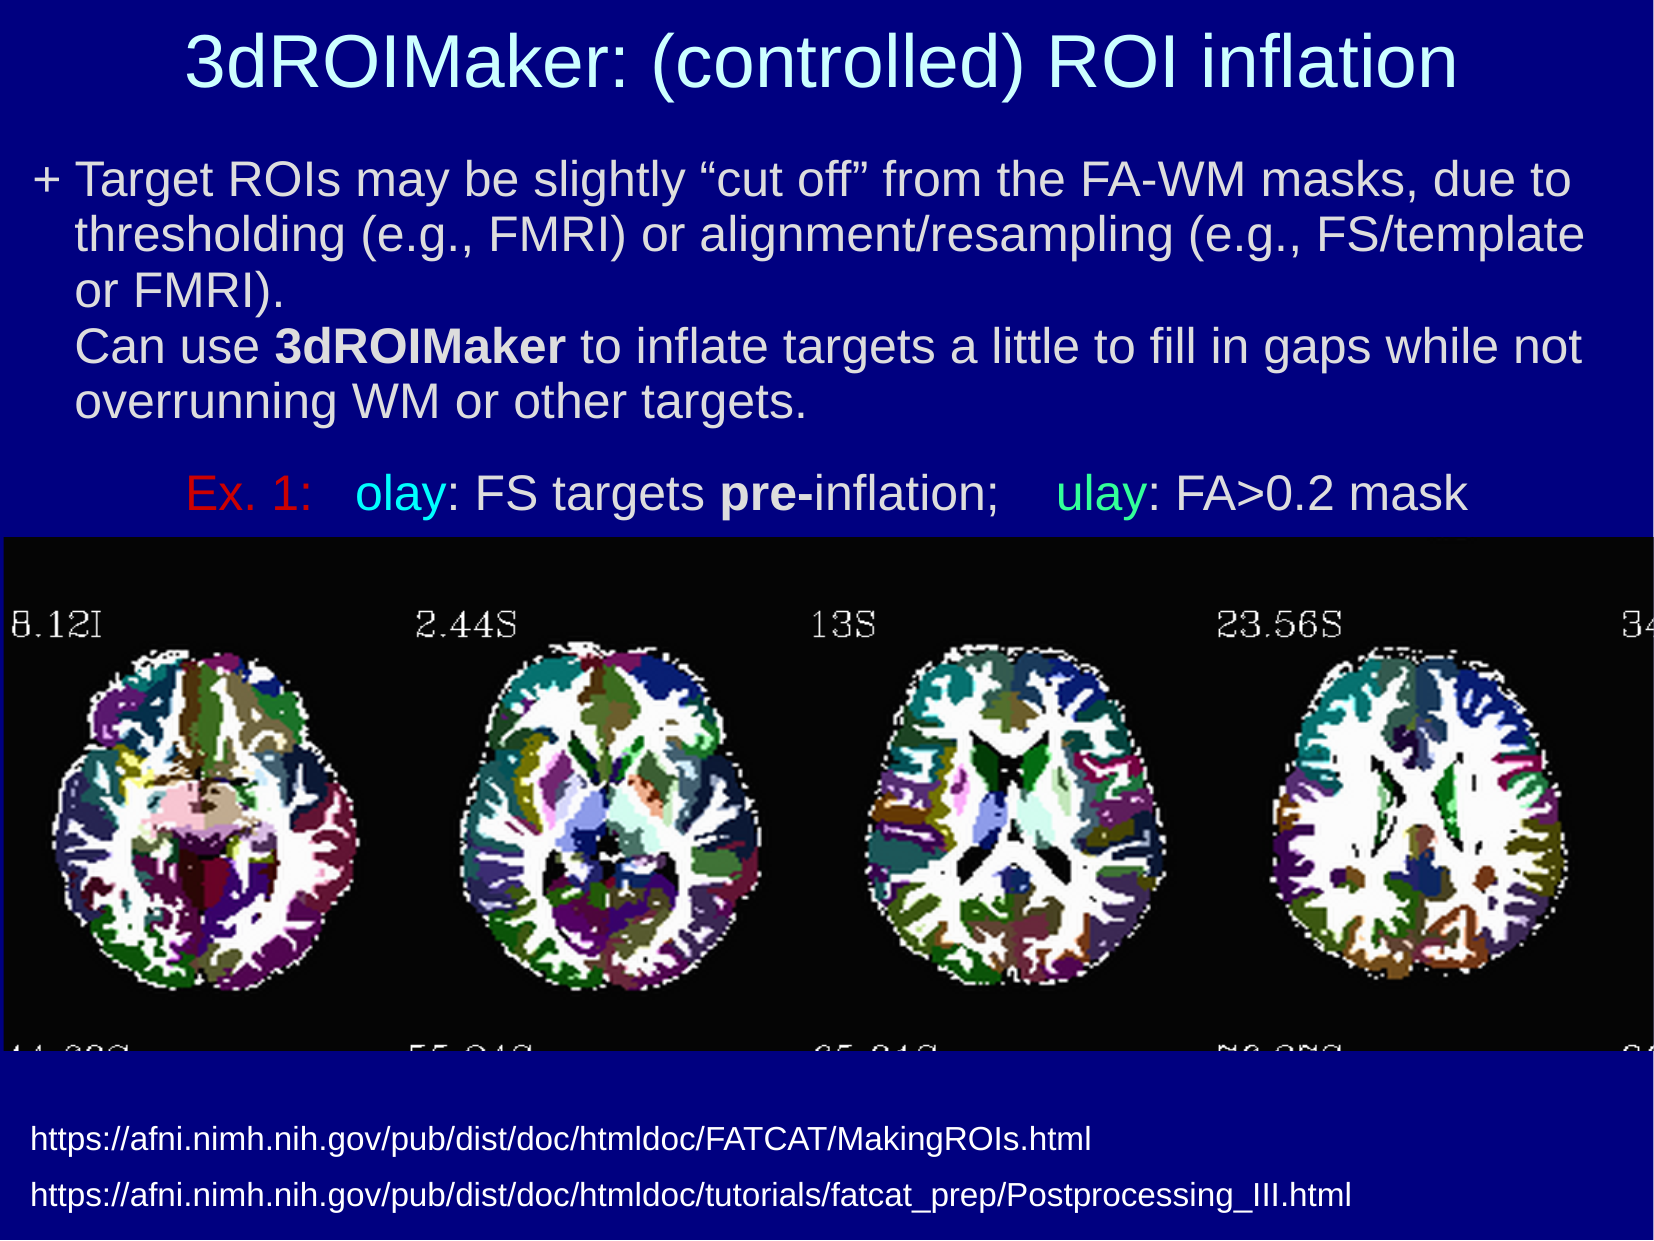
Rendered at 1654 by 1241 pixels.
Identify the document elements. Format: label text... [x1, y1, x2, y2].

text_box Ex. 1: olay: FS targets pre-inflation; ulay: FA>0.2 mask [170, 457, 1484, 538]
text_box https://afni.nimh.nih.gov/pub/dist/doc/htmldoc/FATCAT/MakingROIs.html [15, 1113, 1241, 1171]
text_box + Target ROIs may be slightly “cut off” from the FA-WM masks, due to thresholding (e.g., FMRI) or alignment/resampling (e.g., FS/template or FMRI). Can use 3dROIMaker to inflate targets a little to fill in gaps while not overrunning WM or other targets. [17, 143, 1616, 437]
title 3dROIMaker: (controlled) ROI inflation [29, 7, 1616, 116]
text_box https://afni.nimh.nih.gov/pub/dist/doc/htmldoc/tutorials/fatcat_prep/Postprocessing_III.html [15, 1169, 1382, 1227]
picture [3, 537, 1654, 1051]
